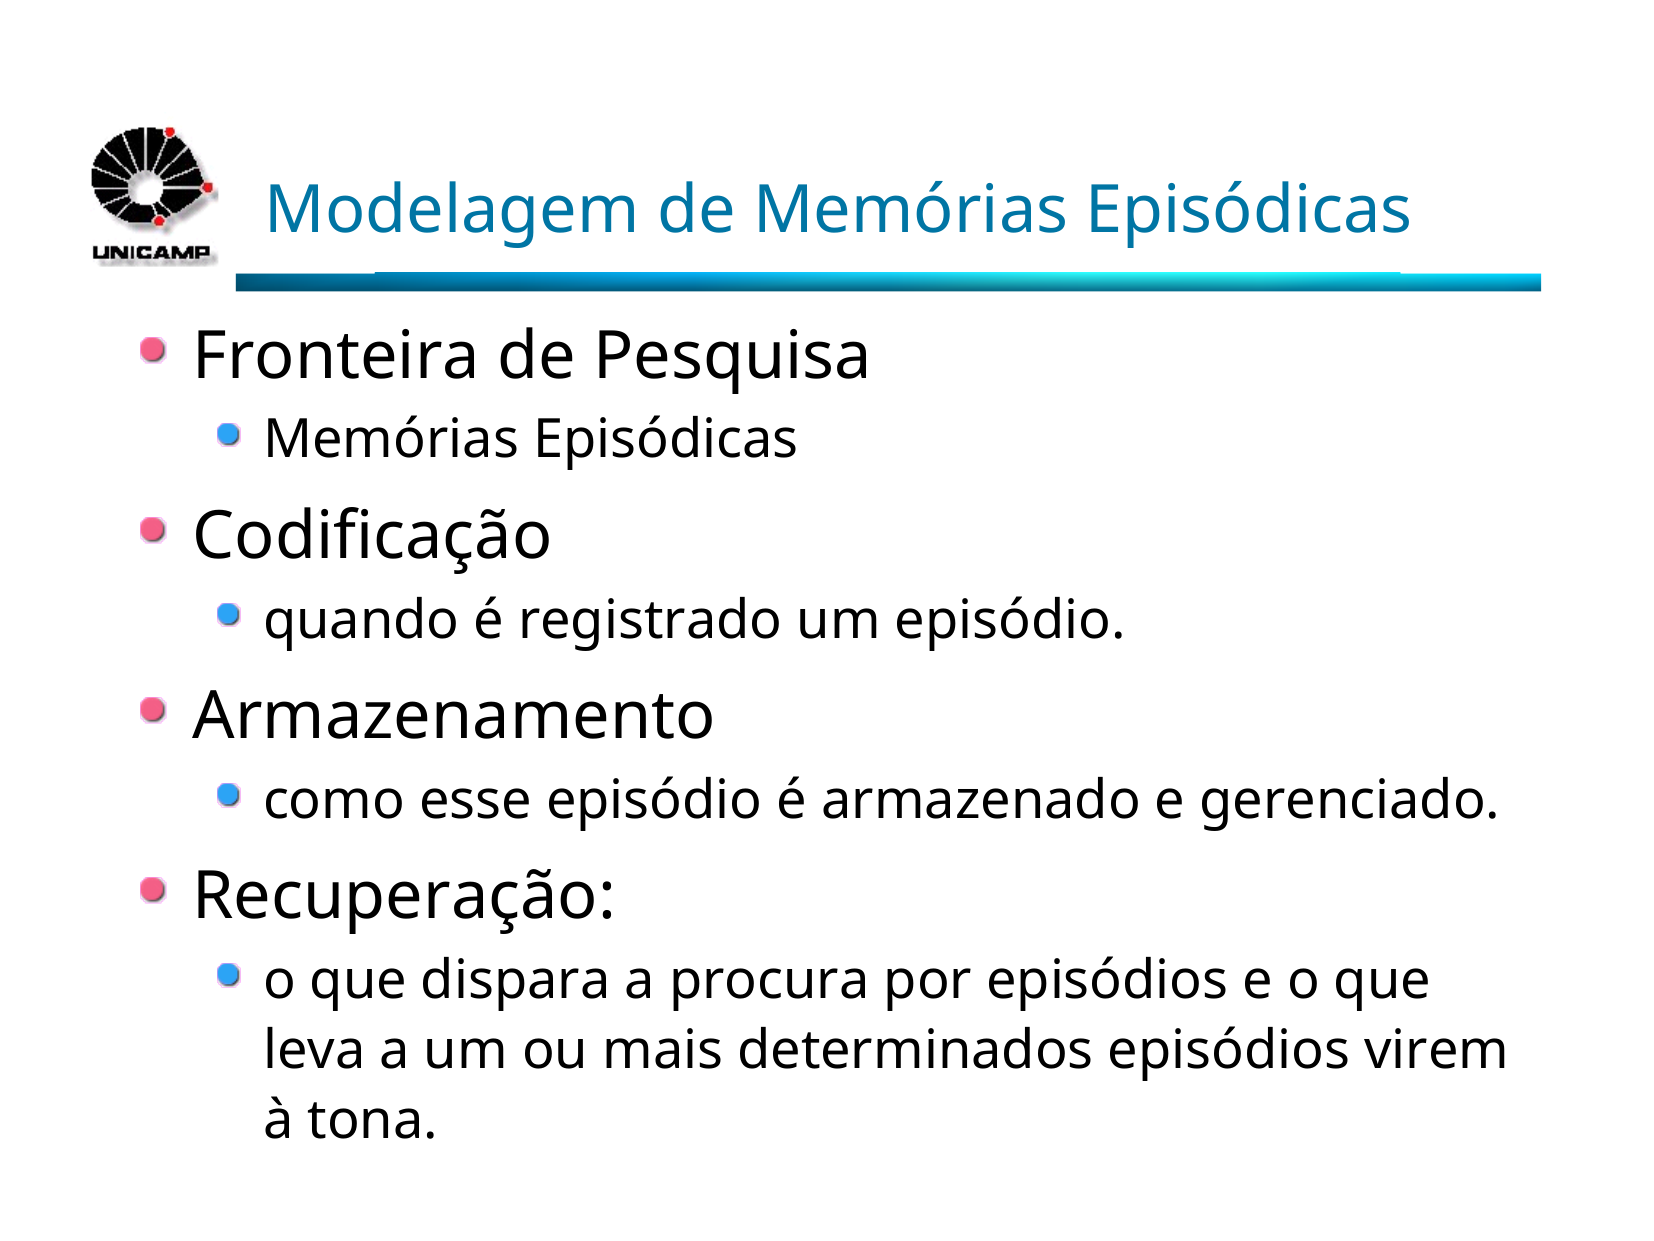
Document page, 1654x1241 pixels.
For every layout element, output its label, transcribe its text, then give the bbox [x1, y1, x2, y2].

list Fronteira de Pesquisa Memórias Episódicas Codificação quando é registrado um episódio. Armazenamento como esse episódio é armazenado e gerenciado. Recuperação: o que dispara a procura por episódios e o que leva a um ou mais determinados episódios virem à tona. [121, 309, 1534, 1008]
title Modelagem de Memórias Episódicas [264, 57, 1534, 250]
picture [125, 272, 1654, 295]
